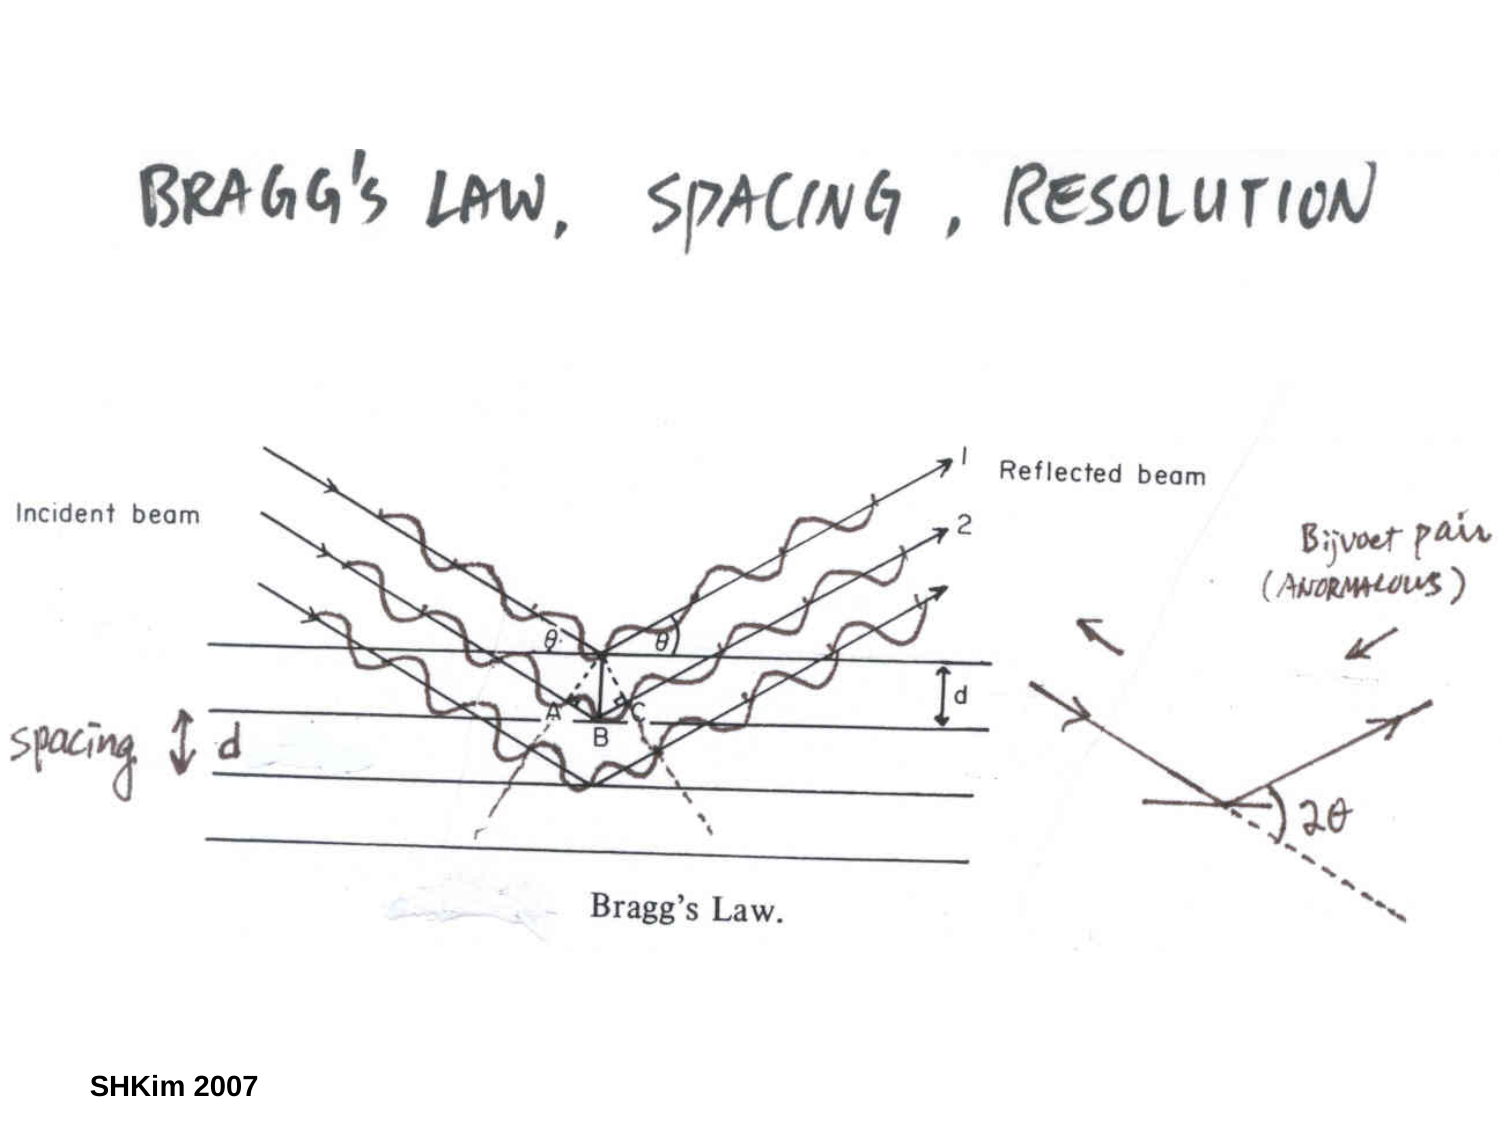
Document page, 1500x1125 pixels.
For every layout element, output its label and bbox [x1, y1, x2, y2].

picture [0, 149, 1500, 953]
